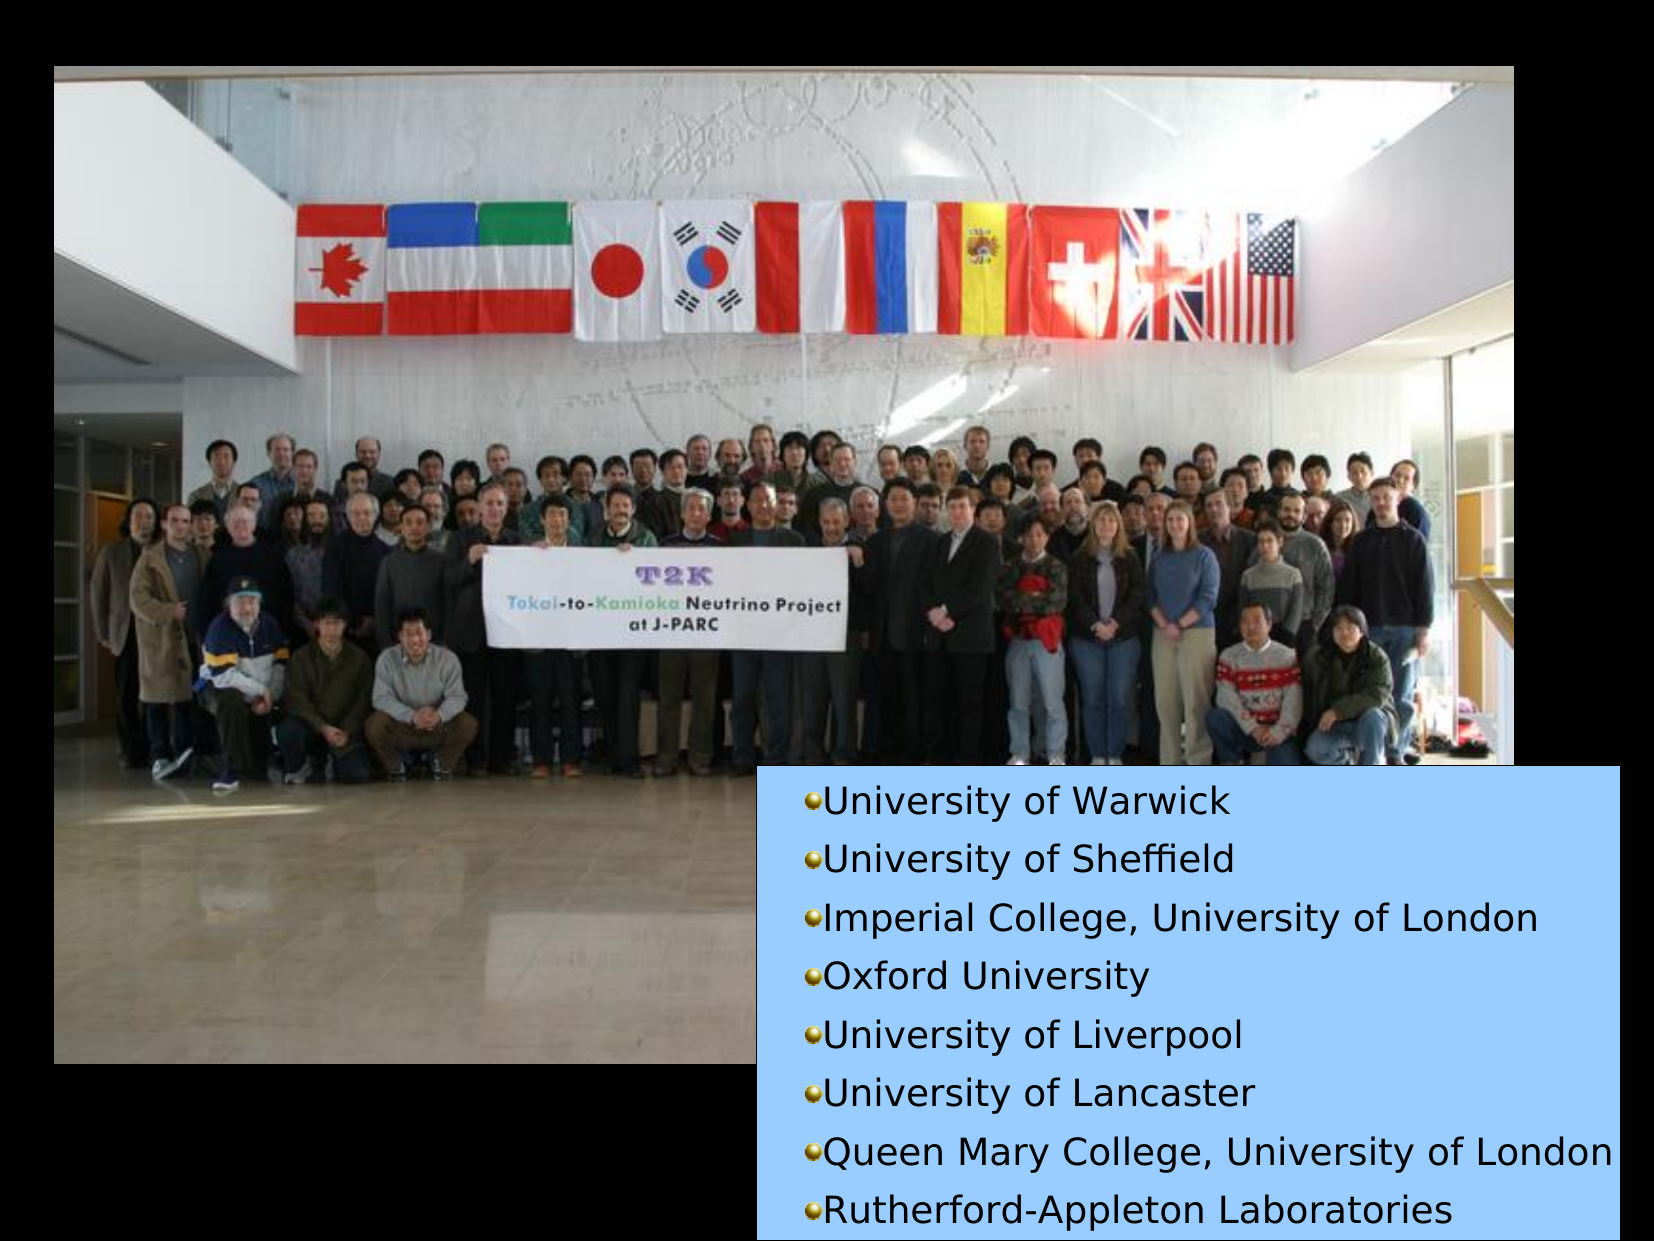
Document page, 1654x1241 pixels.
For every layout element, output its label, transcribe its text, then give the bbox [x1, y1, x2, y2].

text_box University of Warwick University of Sheffield Imperial College, University of London Oxford University University of Liverpool University of Lancaster Queen Mary College, University of London Rutherford-Appleton Laboratories [790, 772, 1630, 1241]
text_box [756, 765, 1621, 1241]
picture [54, 66, 1514, 1064]
